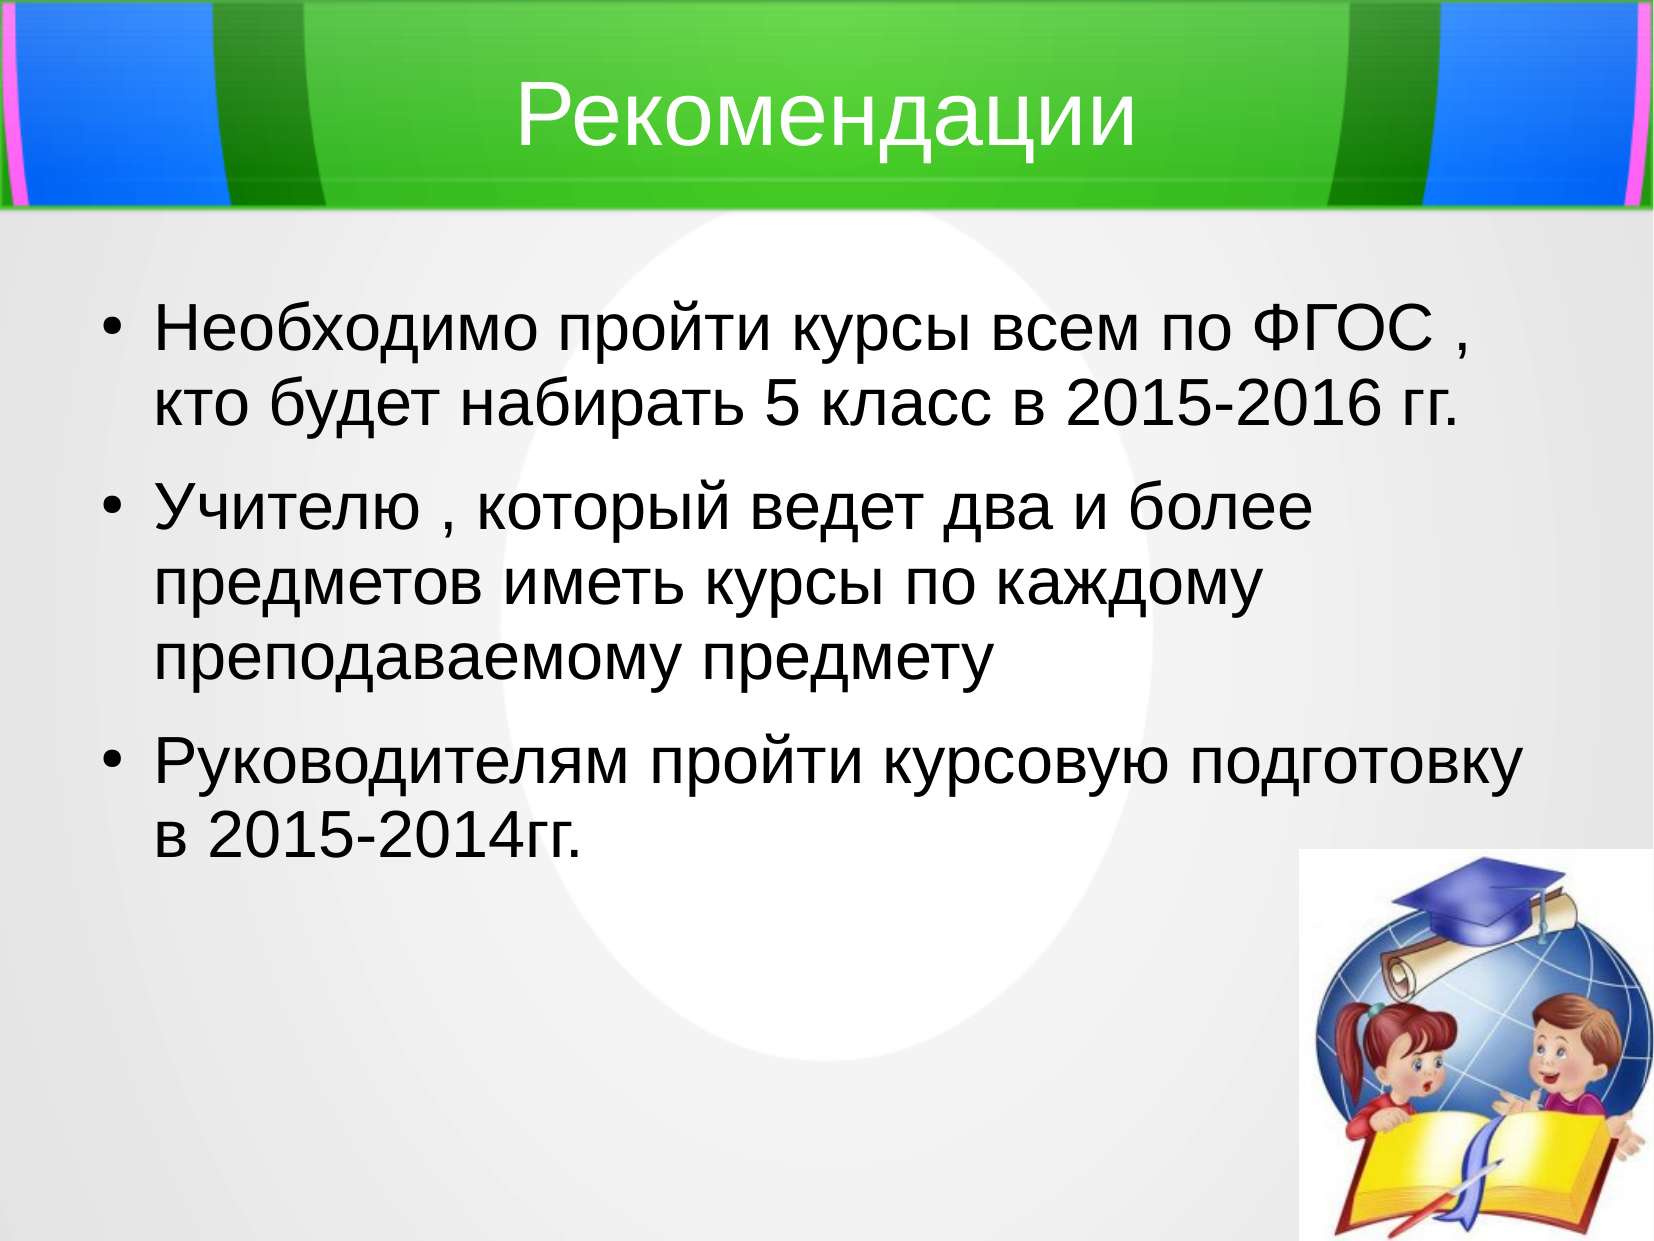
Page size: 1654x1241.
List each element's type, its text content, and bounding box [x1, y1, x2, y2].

picture [0, 0, 1654, 1241]
list Необходимо пройти курсы всем по ФГОС , кто будет набирать 5 класс в 2015-2016 гг. Учителю , который ведет два и более предметов иметь курсы по каждому преподаваемому предмету Руководителям пройти курсовую подготовку в 2015-2014гг. [82, 290, 1538, 1010]
title Рекомендации [82, 49, 1571, 179]
